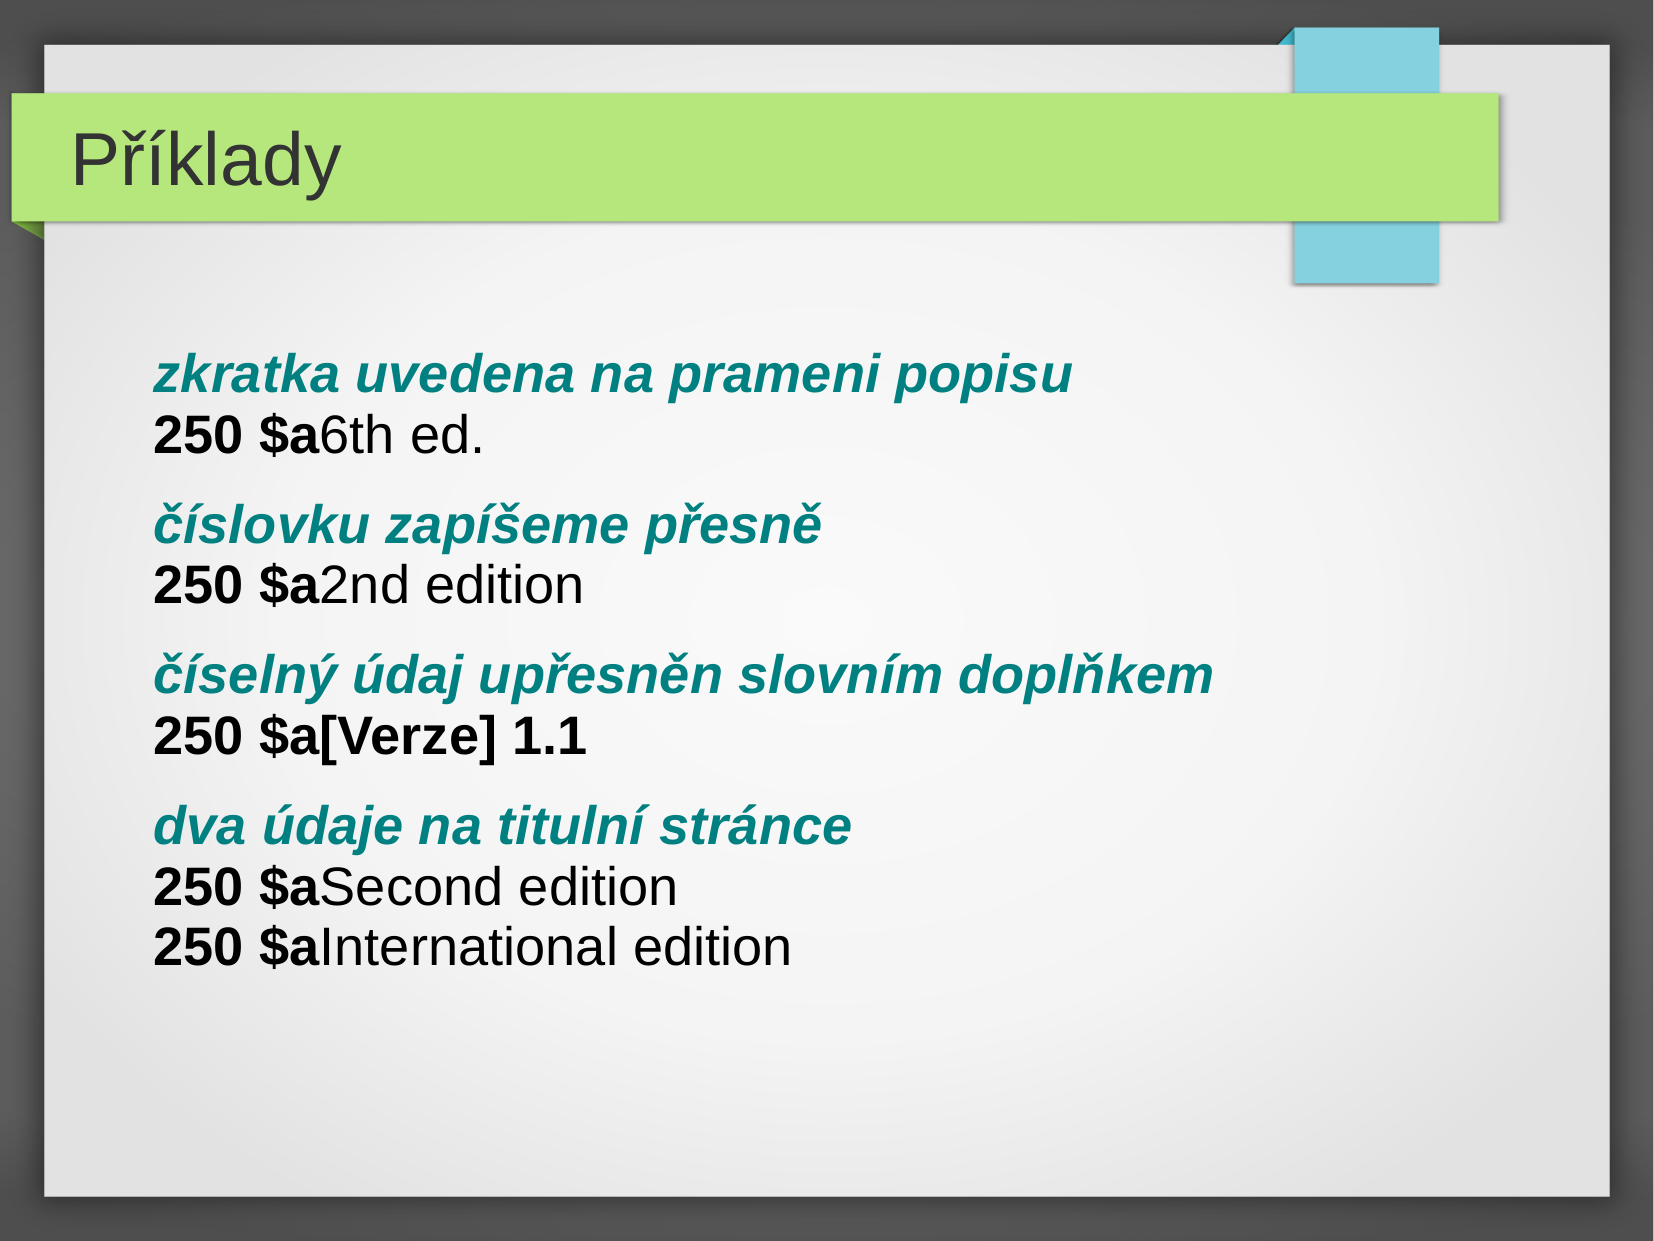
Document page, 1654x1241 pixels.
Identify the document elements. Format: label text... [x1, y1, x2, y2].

list zkratka uvedena na prameni popisu 250 $a6th ed. číslovku zapíšeme přesně 250 $a2nd edition číselný údaj upřesněn slovním doplňkem 250 $a[Verze] 1.1 dva údaje na titulní stránce 250 $aSecond edition 250 $aInternational edition [82, 343, 1538, 1063]
picture [0, 0, 1654, 1241]
title Příklady [70, 106, 1229, 213]
